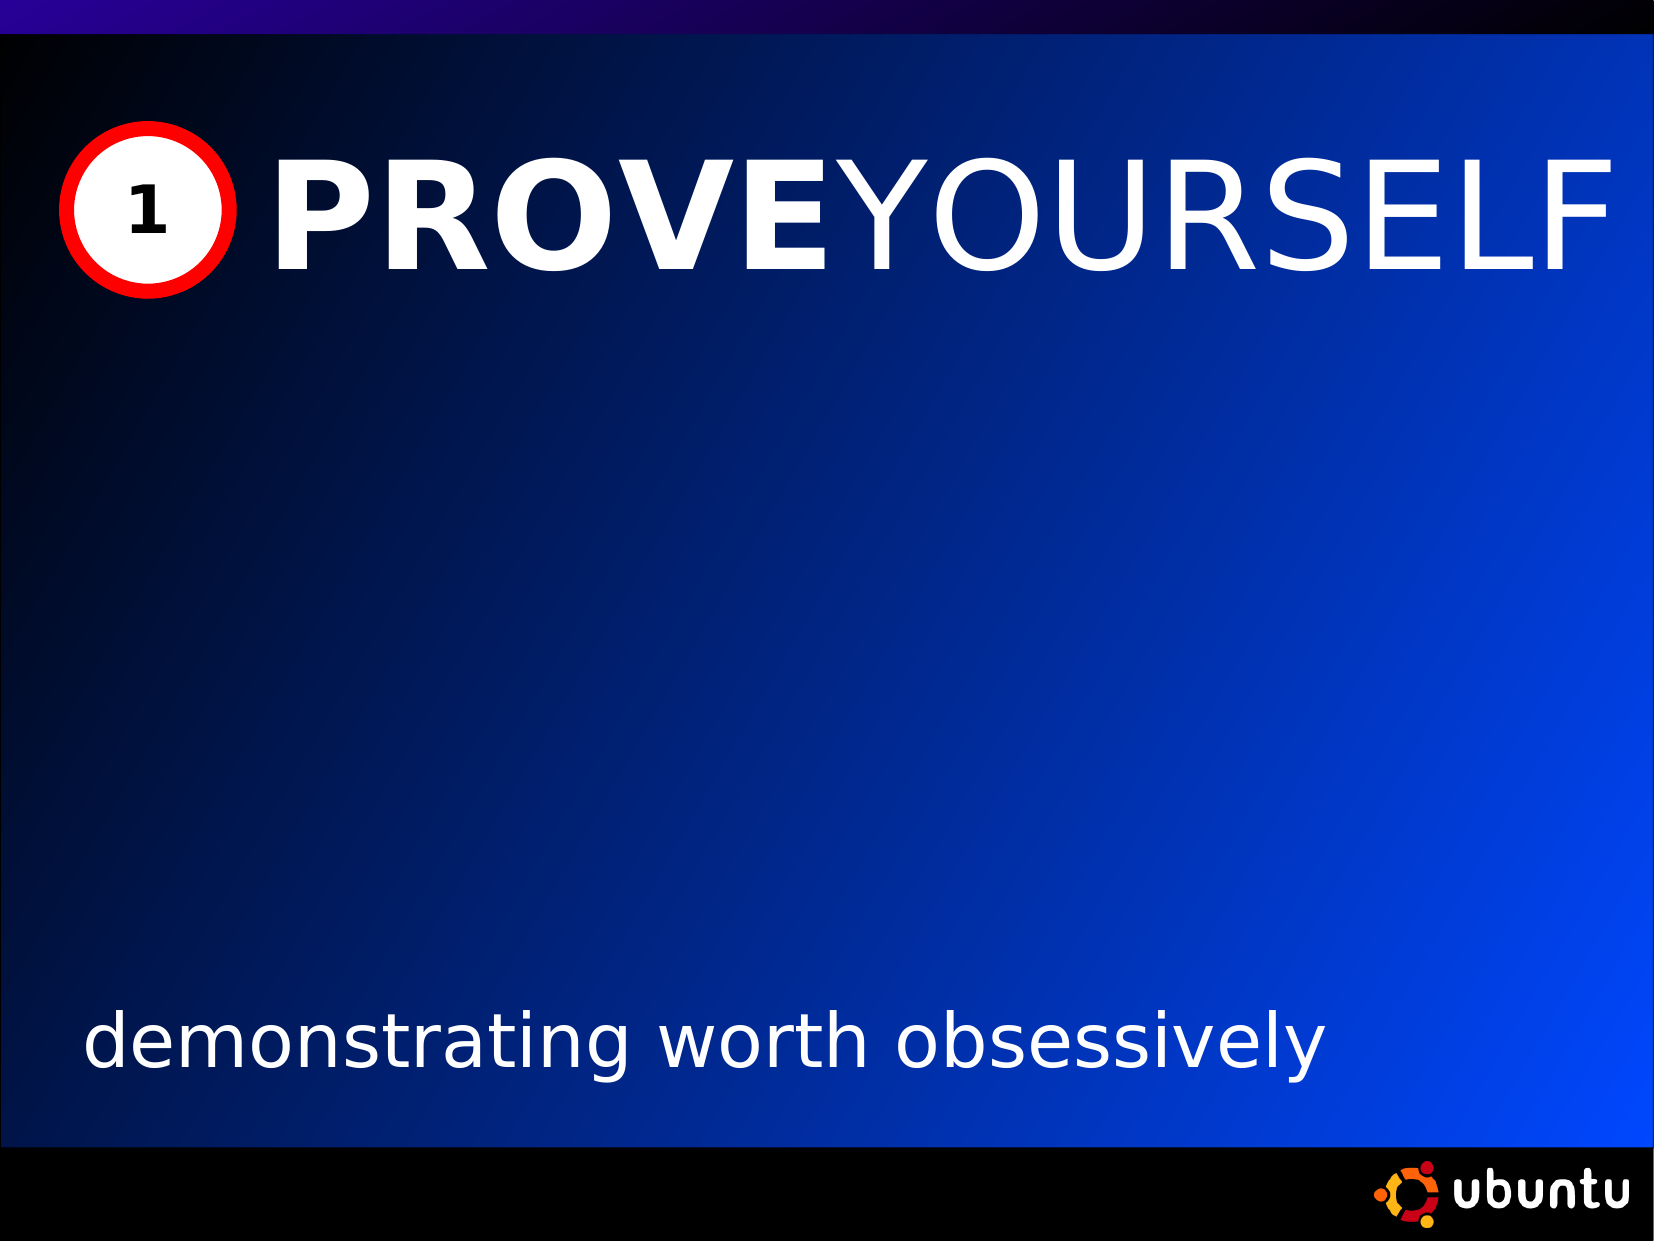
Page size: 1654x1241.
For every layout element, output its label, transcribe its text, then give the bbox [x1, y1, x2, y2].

text_box PROVEYOURSELF [265, 128, 1621, 304]
text_box [0, 0, 1654, 1241]
text_box demonstrating worth obsessively [82, 996, 1330, 1134]
picture [1374, 1161, 1629, 1228]
text_box 1 [66, 128, 230, 292]
